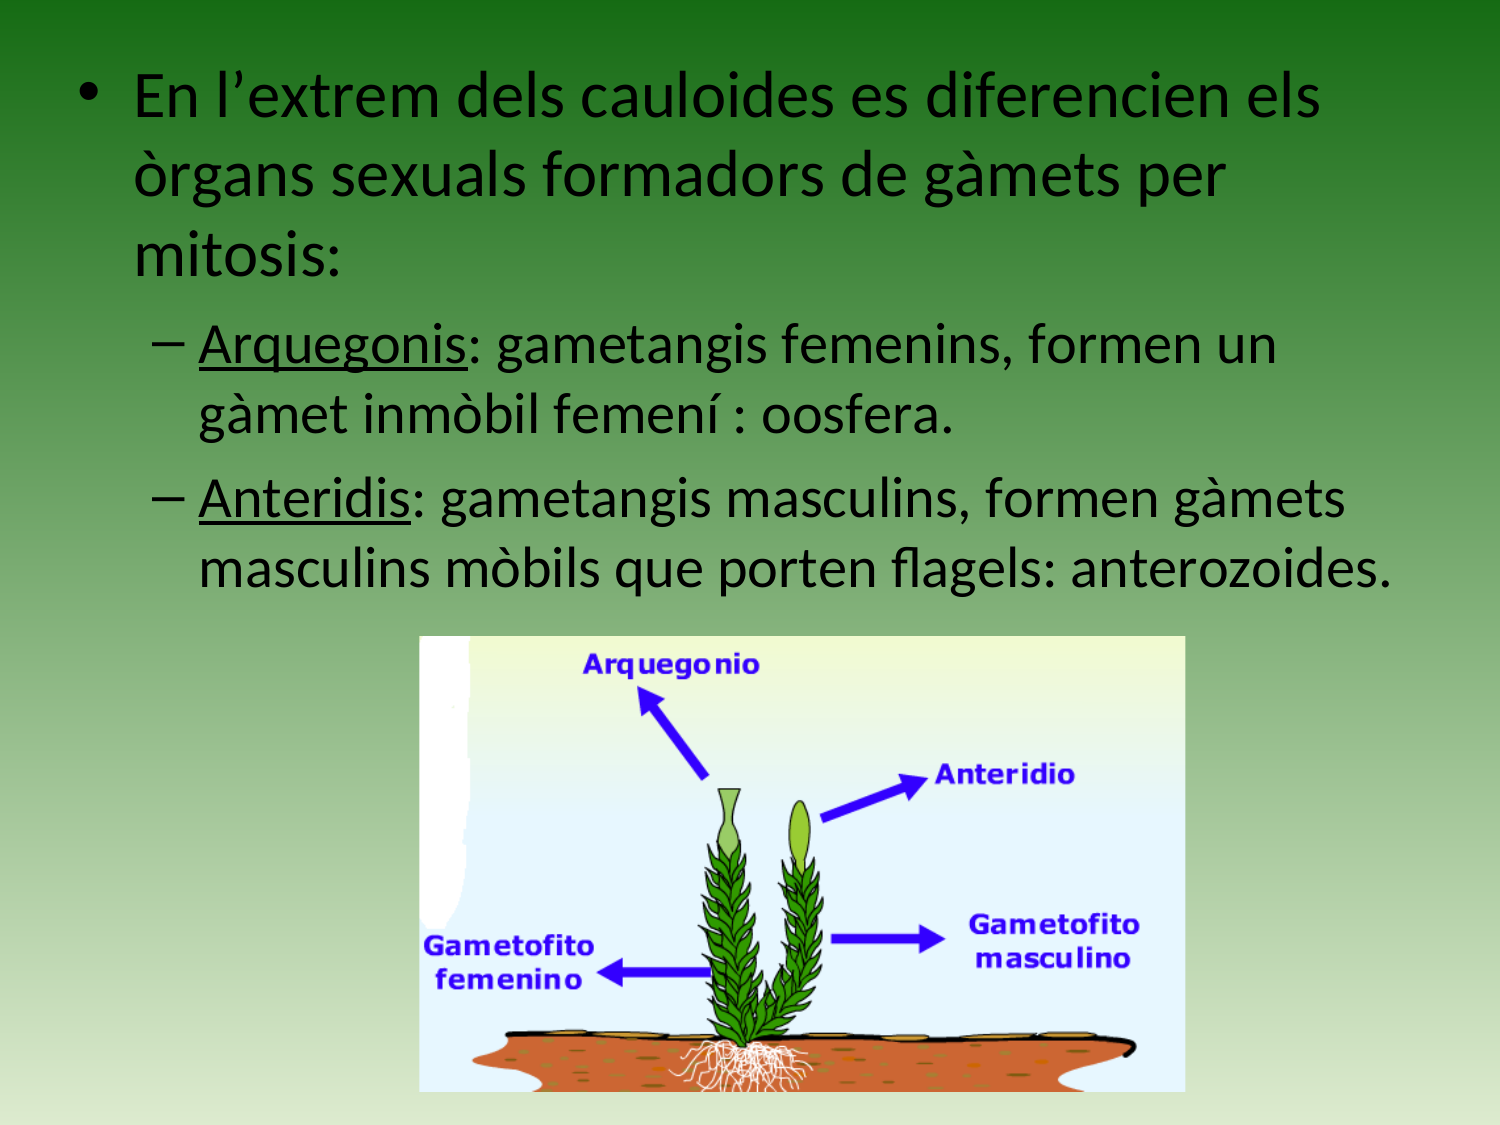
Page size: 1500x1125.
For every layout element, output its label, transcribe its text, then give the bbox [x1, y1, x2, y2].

text_box En l’extrem dels cauloides es diferencien els òrgans sexuals formadors de gàmets per mitosis: Arquegonis: gametangis femenins, formen un gàmet inmòbil femení : oosfera. Anteridis: gametangis masculins, formen gàmets masculins mòbils que porten flagels: anterozoides. [62, 42, 1445, 607]
picture [419, 636, 1186, 1093]
